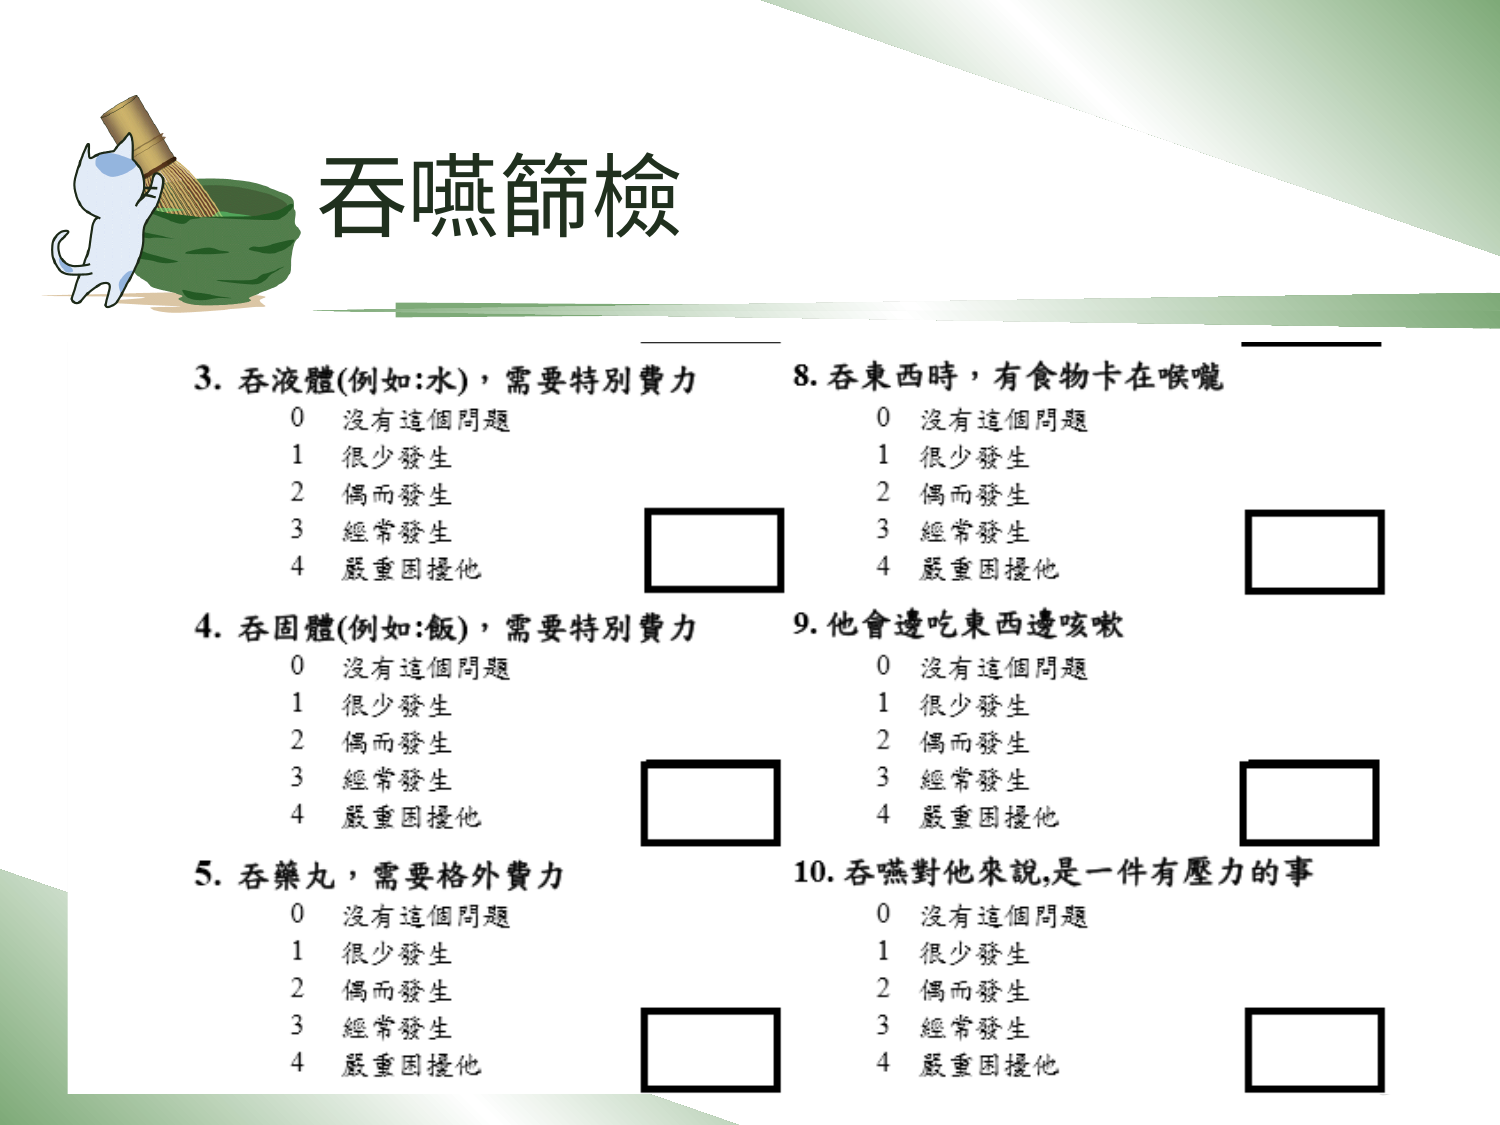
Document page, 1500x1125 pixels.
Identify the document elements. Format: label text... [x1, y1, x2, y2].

picture [67, 342, 1495, 1094]
title 吞嚥篩檢 [301, 99, 1388, 288]
picture [29, 90, 306, 318]
